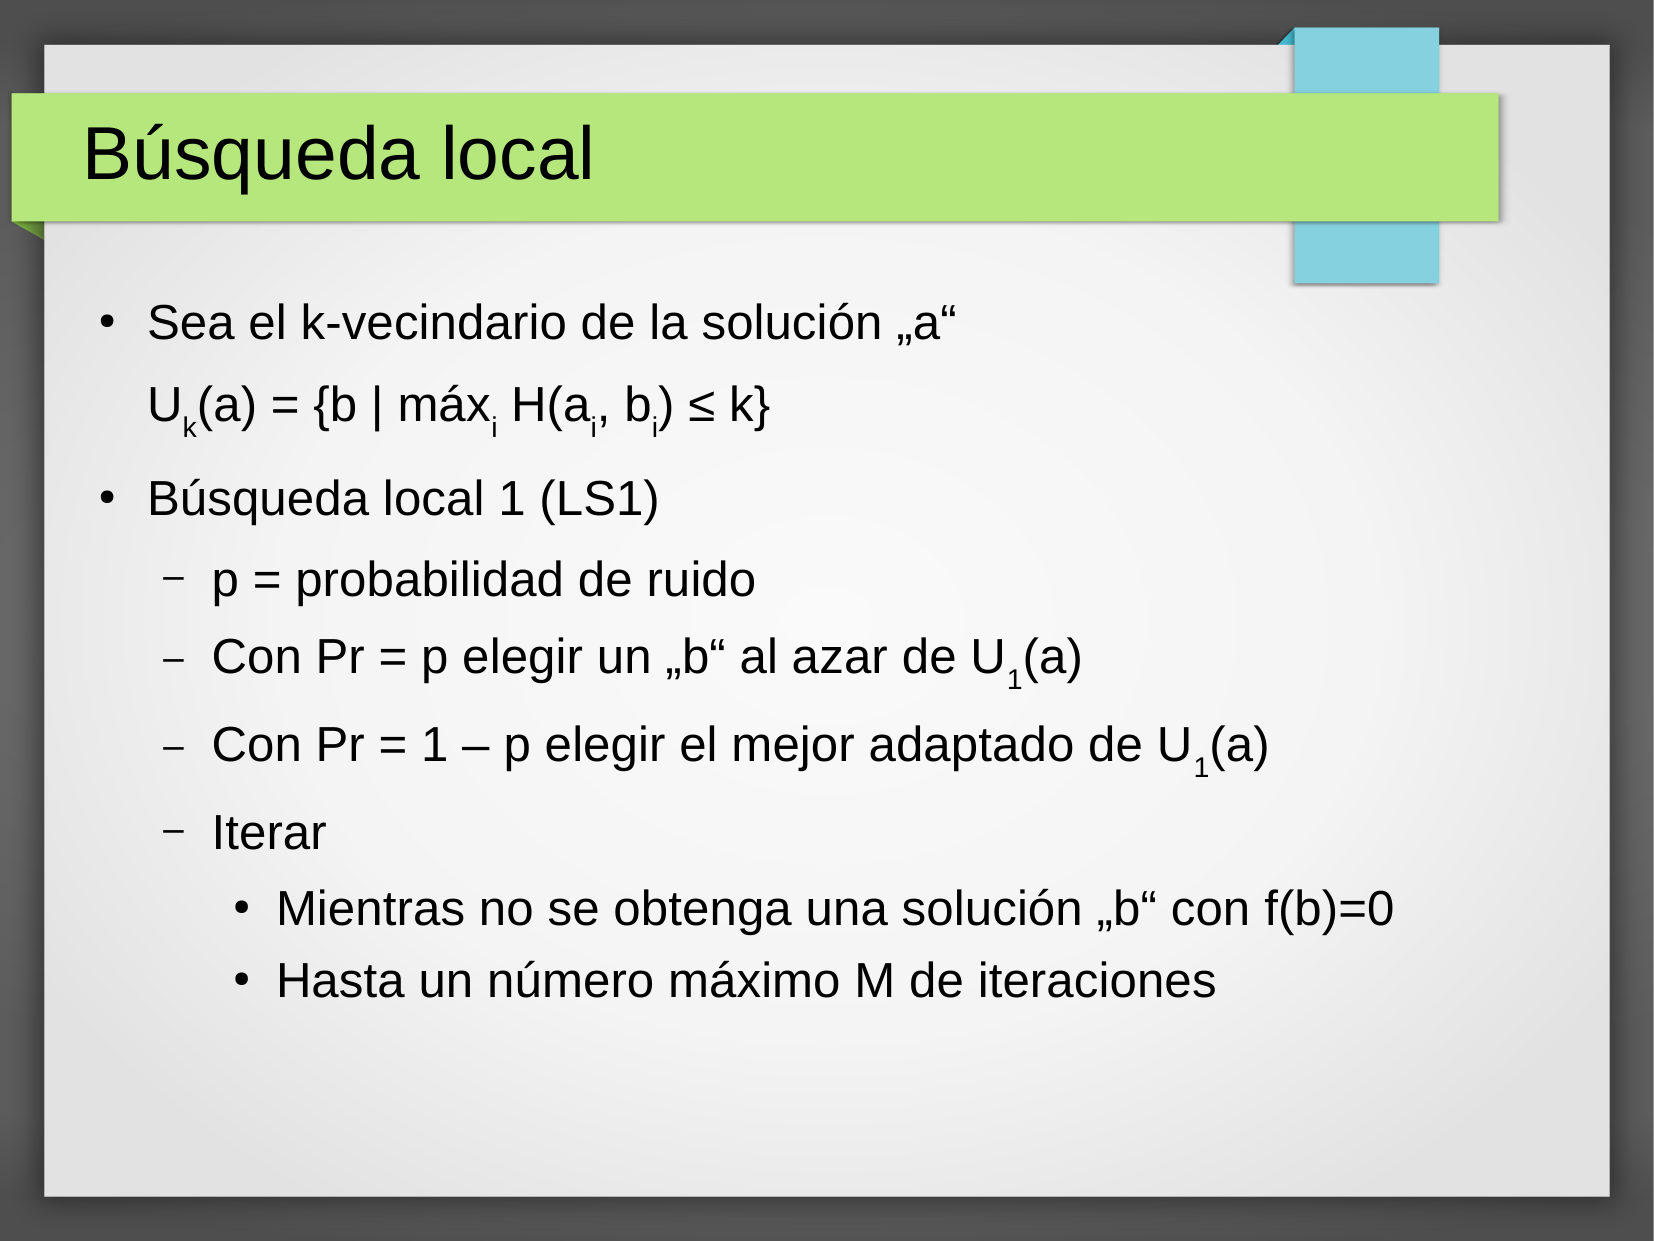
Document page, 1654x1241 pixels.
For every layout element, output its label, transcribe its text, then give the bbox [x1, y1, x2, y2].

picture [0, 0, 1654, 1241]
title Búsqueda local [82, 94, 1264, 213]
list Sea el k-vecindario de la solución „a“ Uk(a) = {b | máxi H(ai, bi) ≤ k} Búsqueda local 1 (LS1) p = probabilidad de ruido Con Pr = p elegir un „b“ al azar de U1(a) Con Pr = 1 – p elegir el mejor adaptado de U1(a) Iterar Mientras no se obtenga una solución „b“ con f(b)=0 Hasta un número máximo M de iteraciones [82, 295, 1571, 1015]
